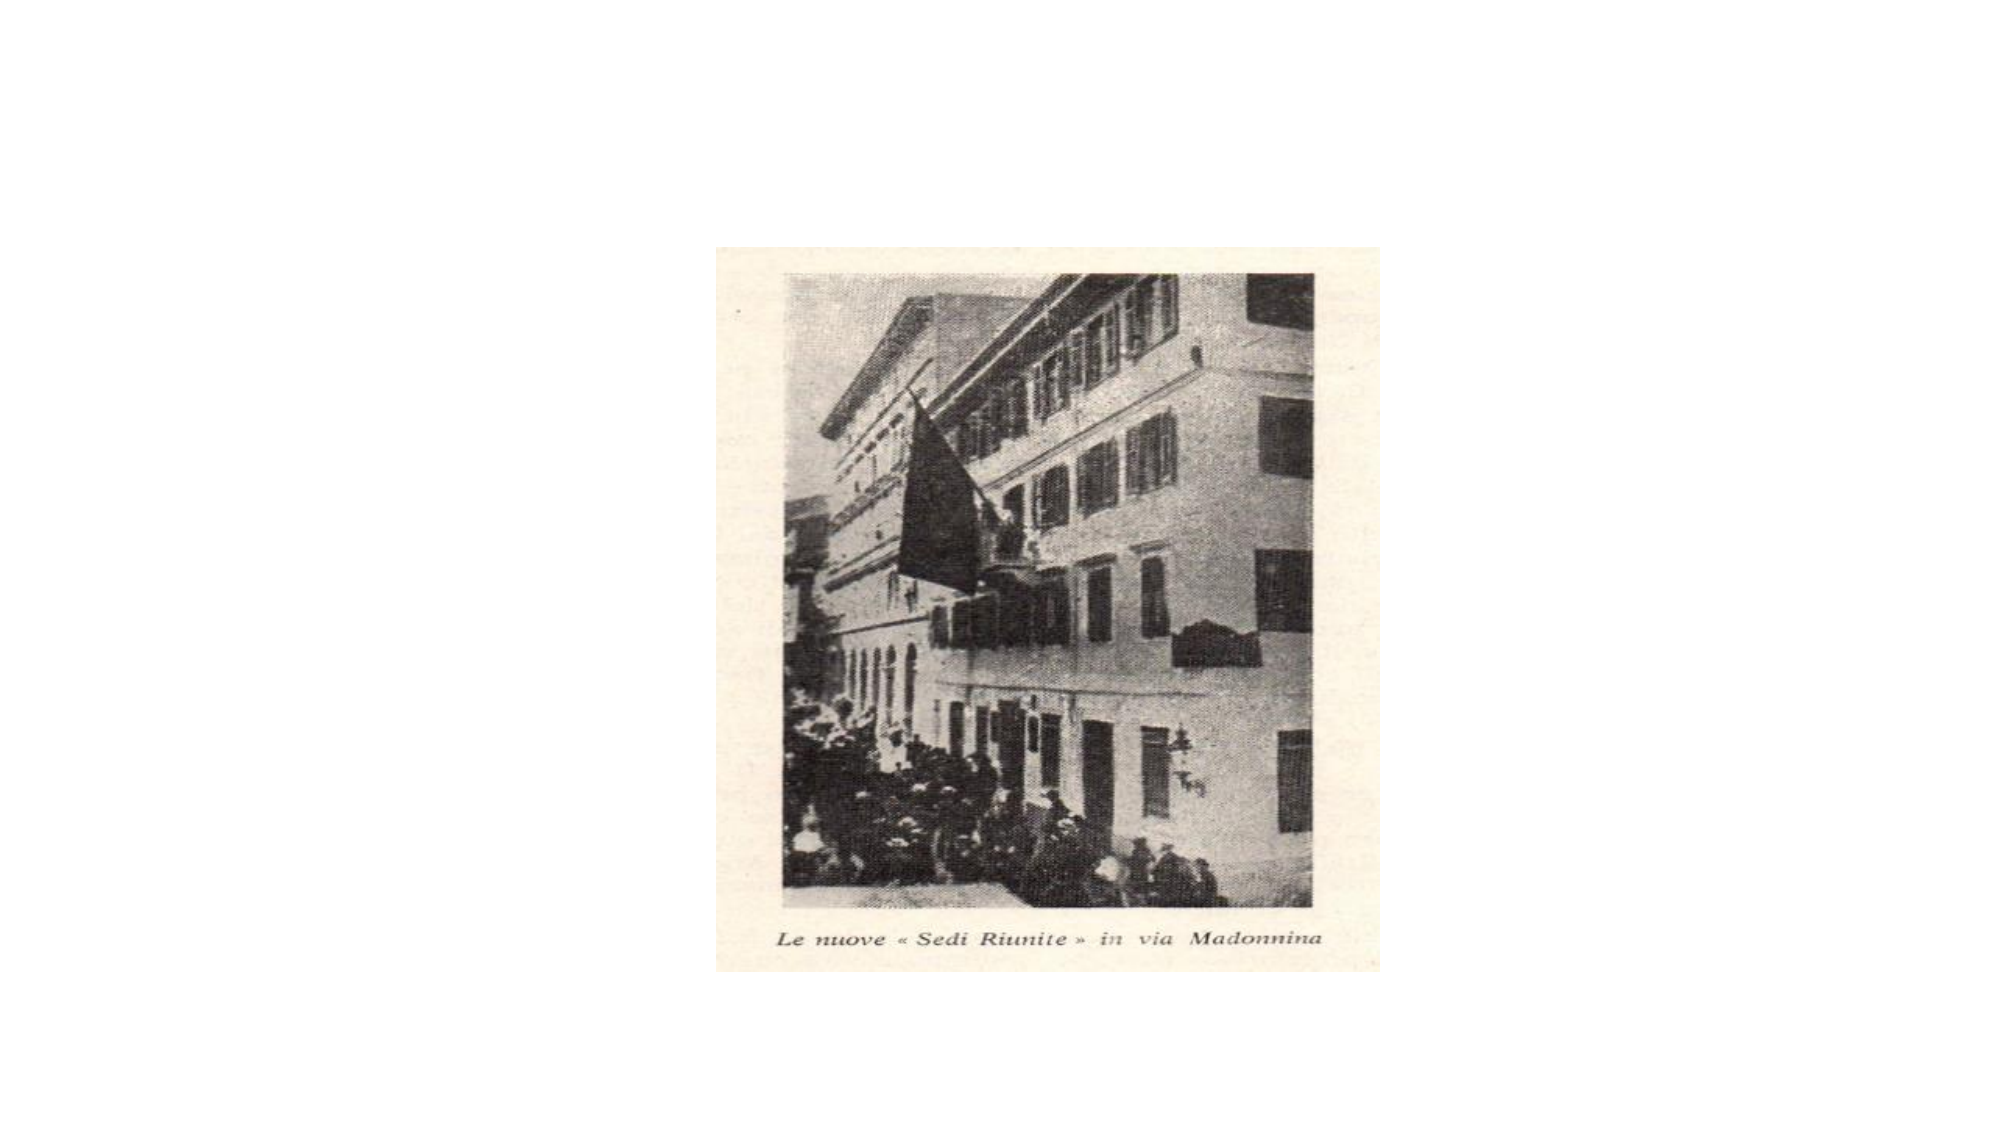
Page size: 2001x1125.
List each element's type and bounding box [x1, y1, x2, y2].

picture [716, 247, 1380, 972]
